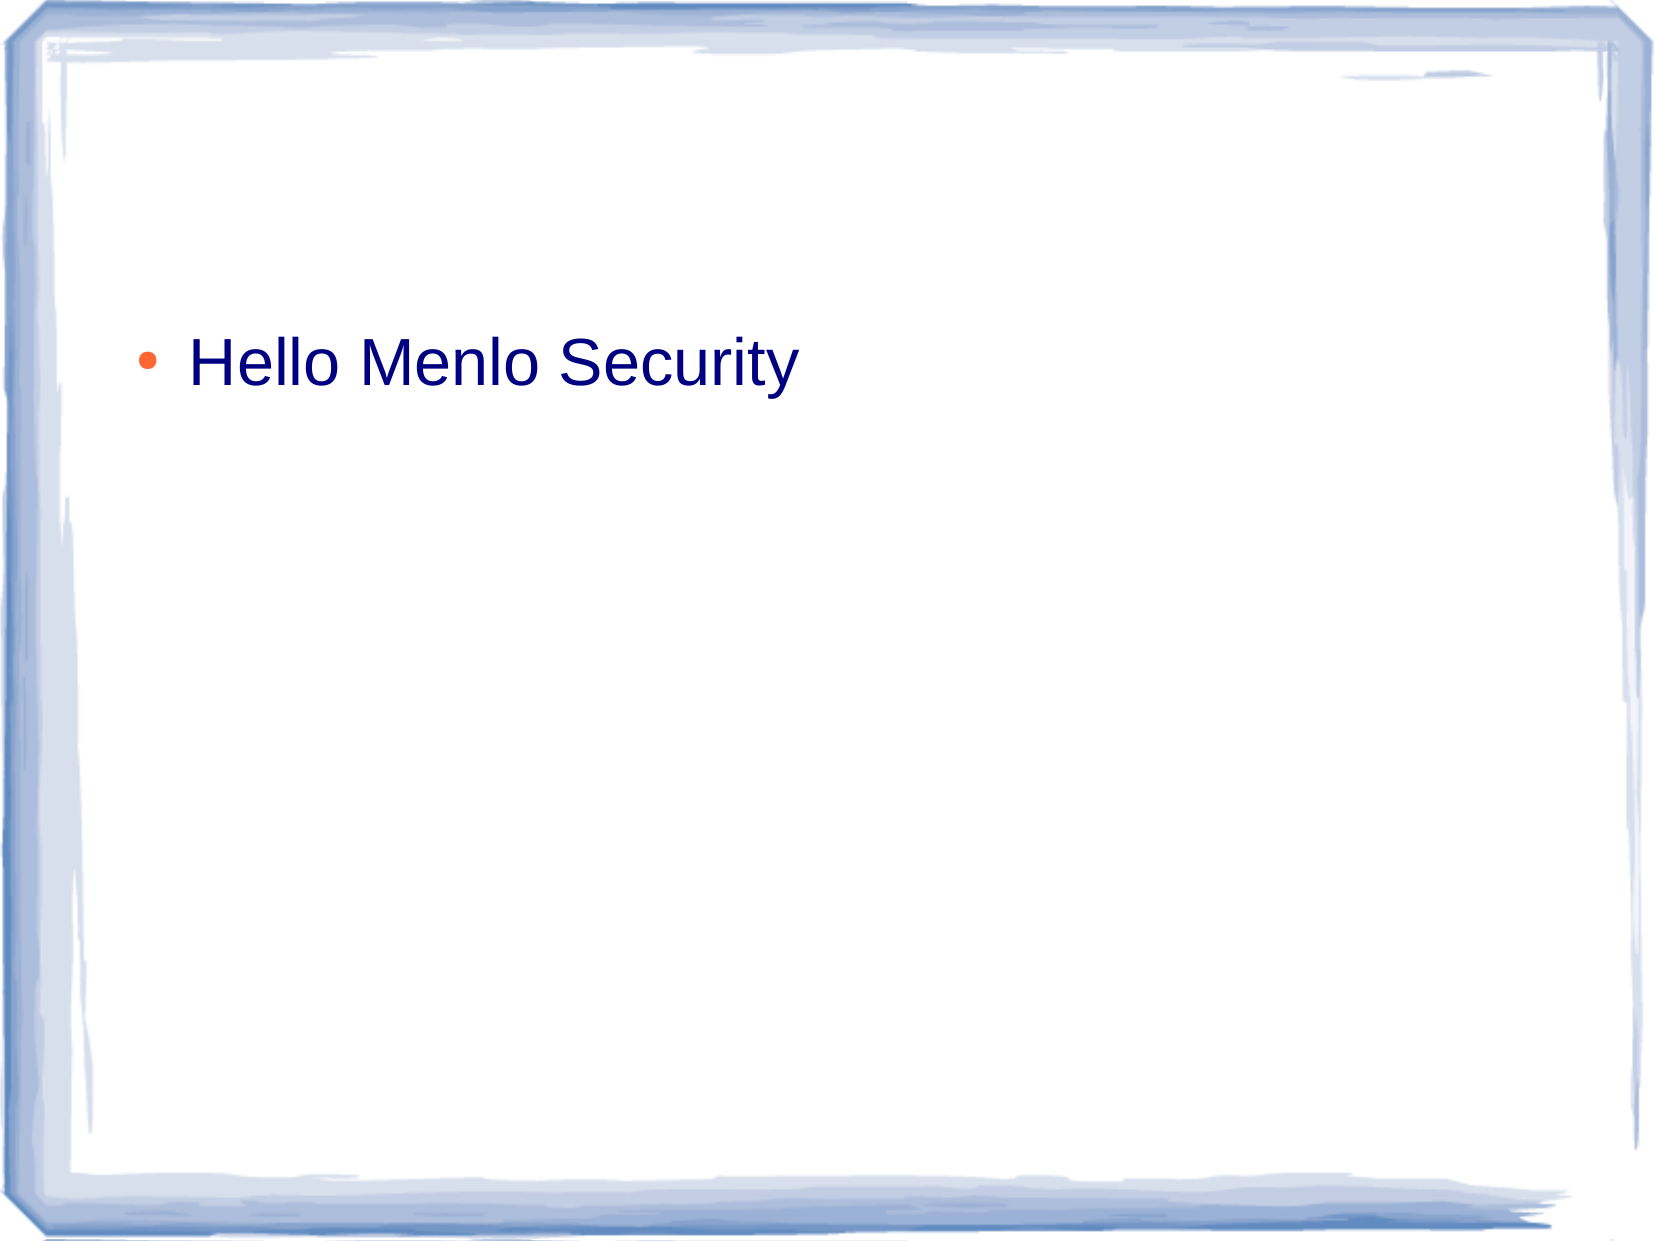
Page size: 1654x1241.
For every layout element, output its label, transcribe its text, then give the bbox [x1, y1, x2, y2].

list Hello Menlo Security [118, 324, 1571, 1004]
picture [0, 0, 1654, 1241]
